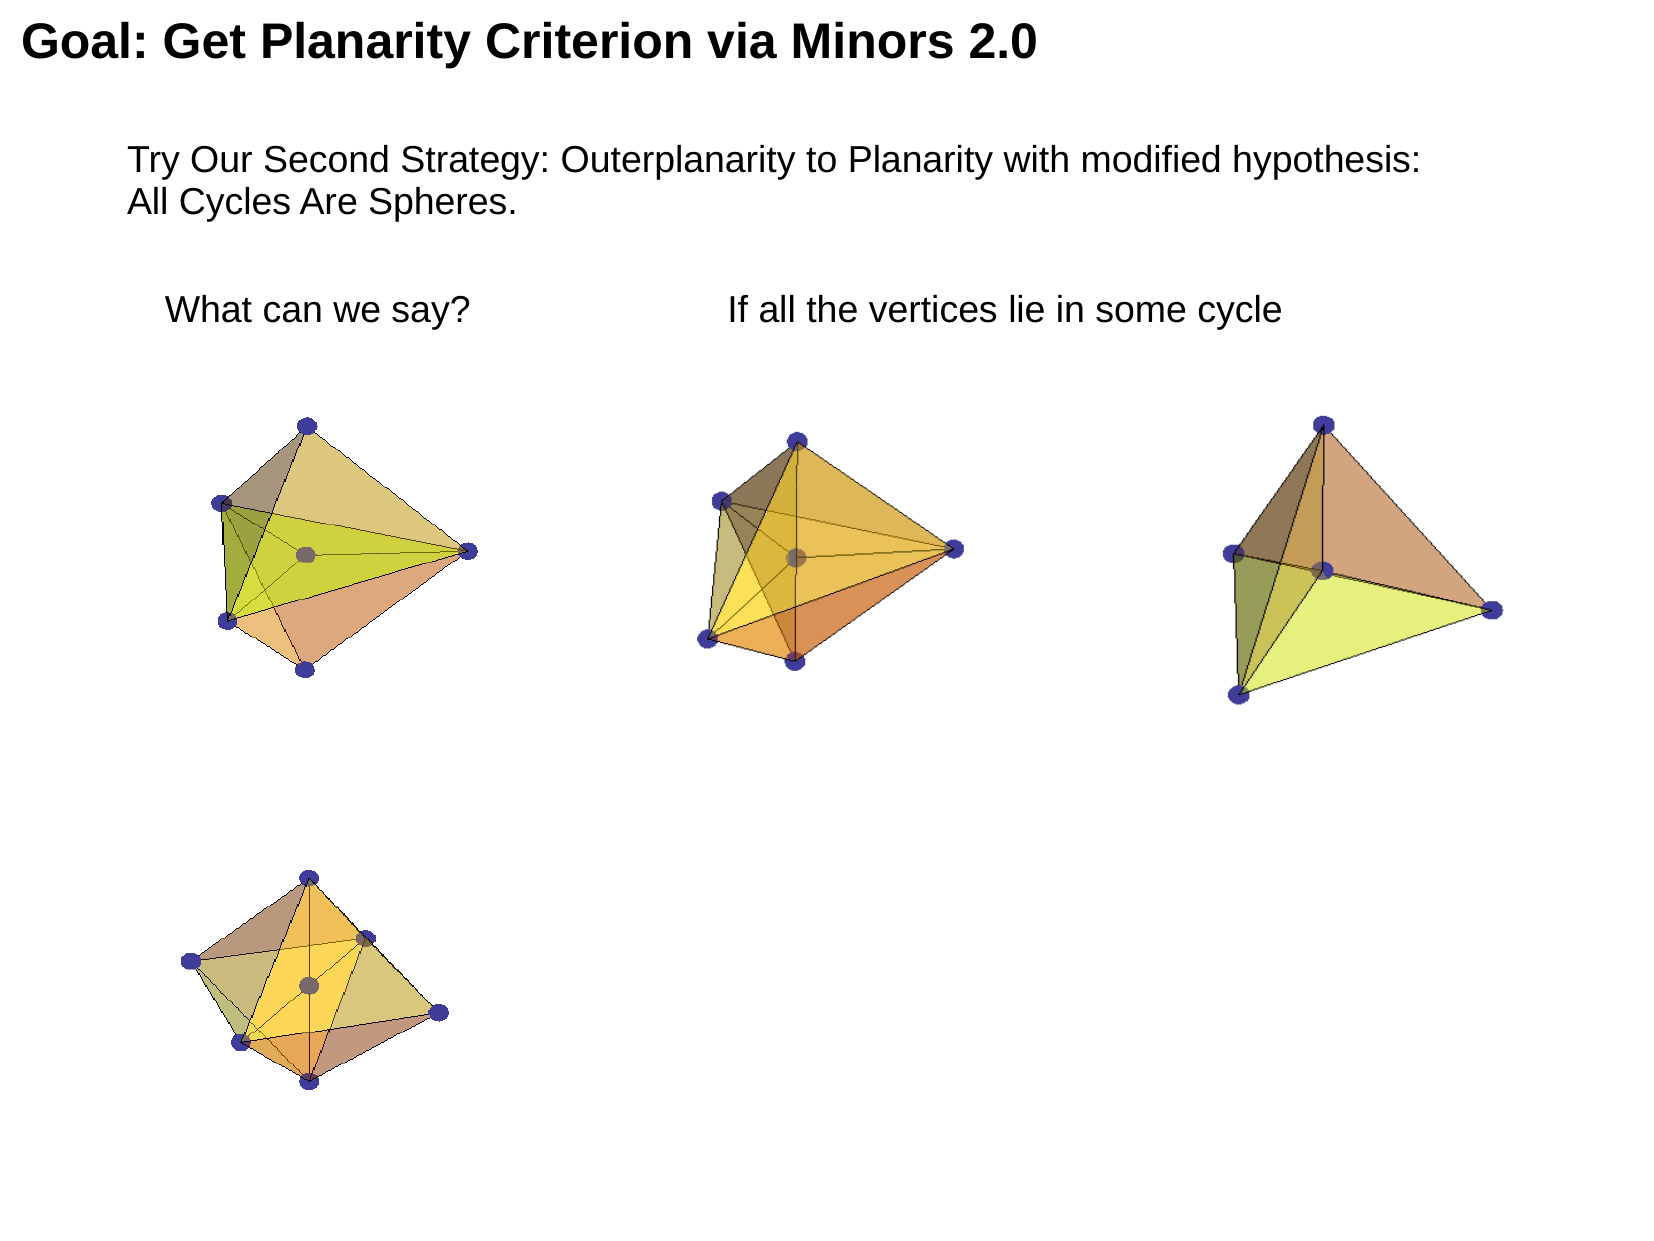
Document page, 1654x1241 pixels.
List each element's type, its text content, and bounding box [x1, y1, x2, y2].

text_box What can we say? [150, 280, 485, 338]
text_box Try Our Second Strategy: Outerplanarity to Planarity with modified hypothesis: All Cycles Are Spheres. [112, 130, 1435, 263]
picture [1069, 369, 1520, 745]
text_box Goal: Get Planarity Criterion via Minors 2.0 [6, 6, 1654, 79]
picture [75, 374, 488, 788]
picture [92, 813, 506, 1189]
text_box If all the vertices lie in some cycle [712, 280, 1308, 338]
picture [558, 386, 972, 800]
